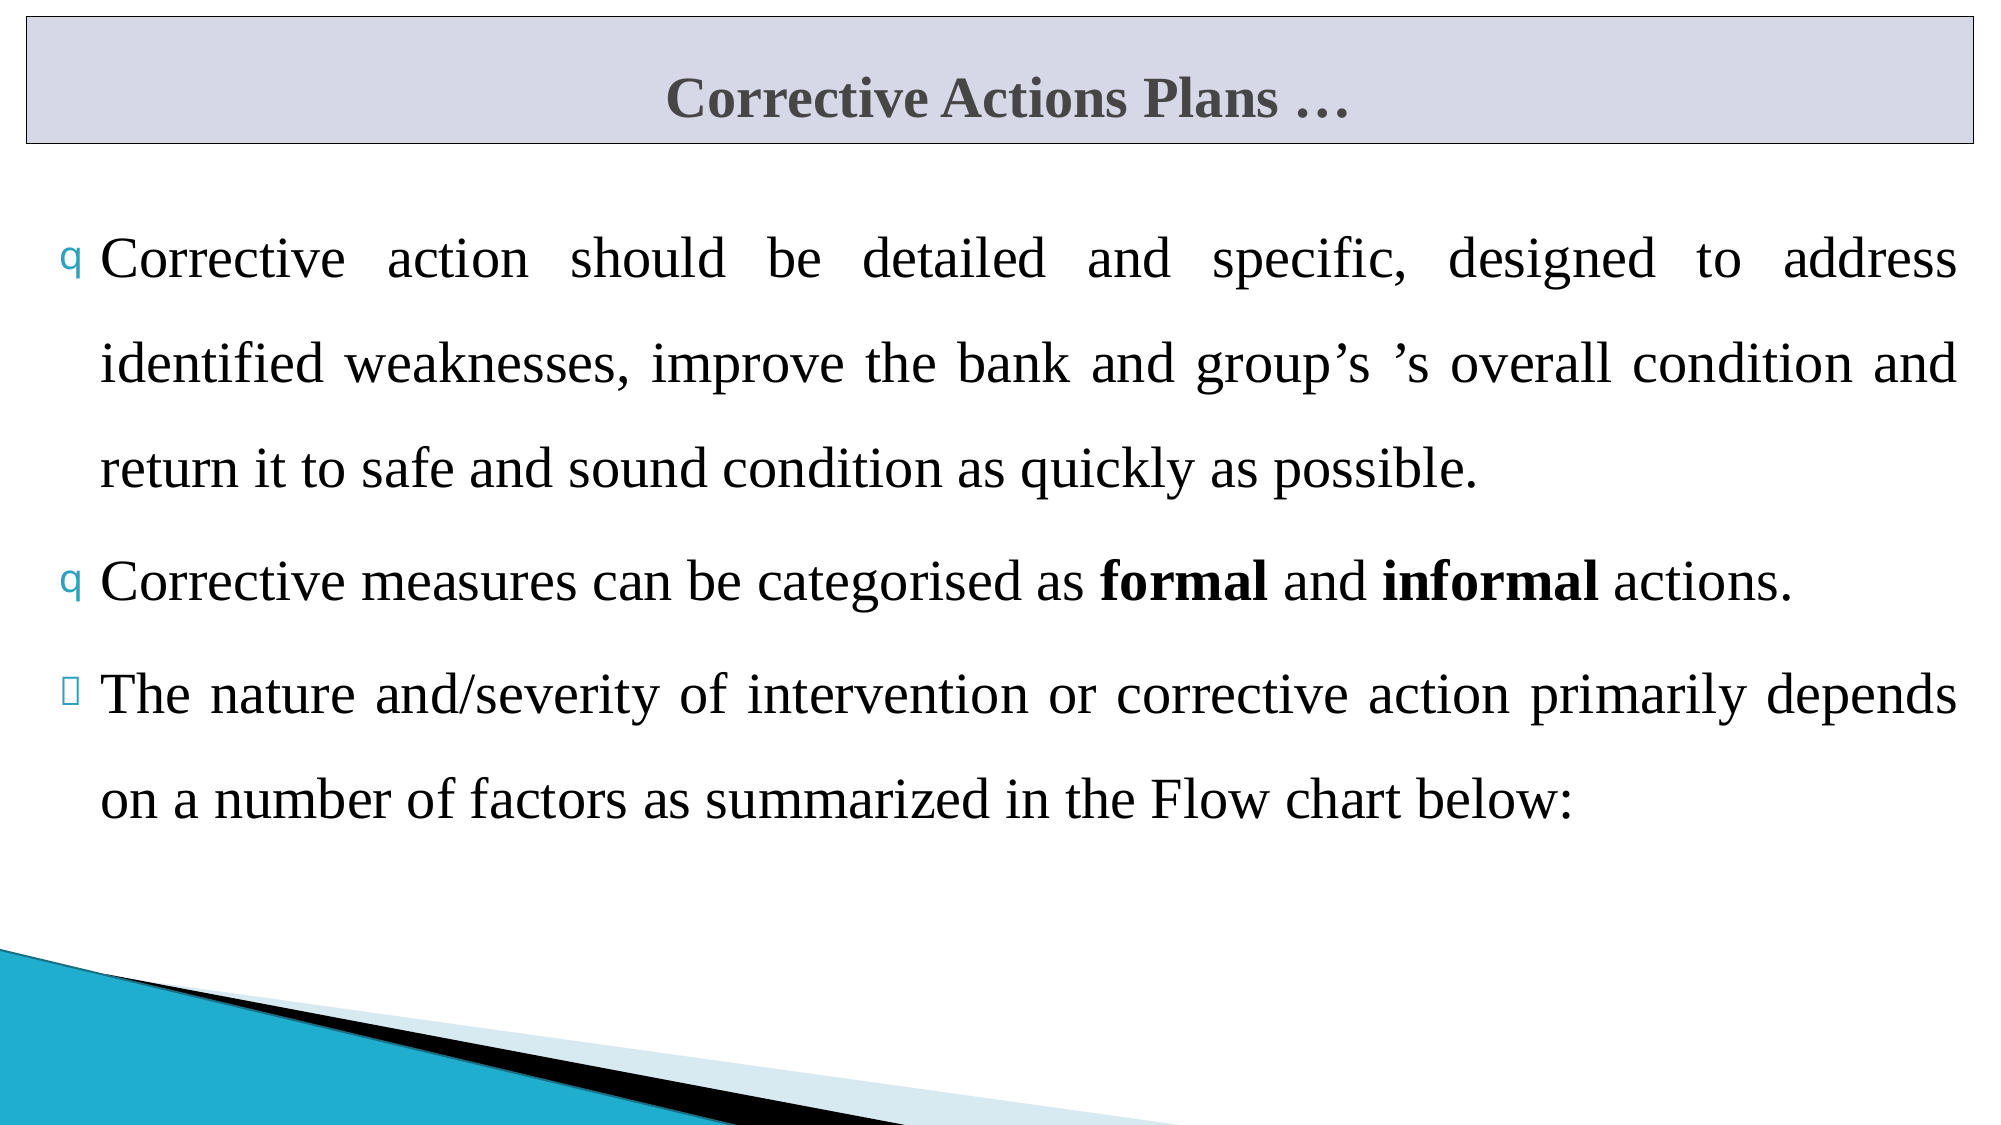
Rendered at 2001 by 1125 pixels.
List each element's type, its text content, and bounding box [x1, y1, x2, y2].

title Corrective Actions Plans … [26, 16, 1974, 144]
list Corrective action should be detailed and specific, designed to address identified weaknesses, improve the bank and group’s ’s overall condition and return it to safe and sound condition as quickly as possible. Corrective measures can be categorised as formal and informal actions. The nature and/severity of intervention or corrective action primarily depends on a number of factors as summarized in the Flow chart below: [26, 176, 1974, 986]
